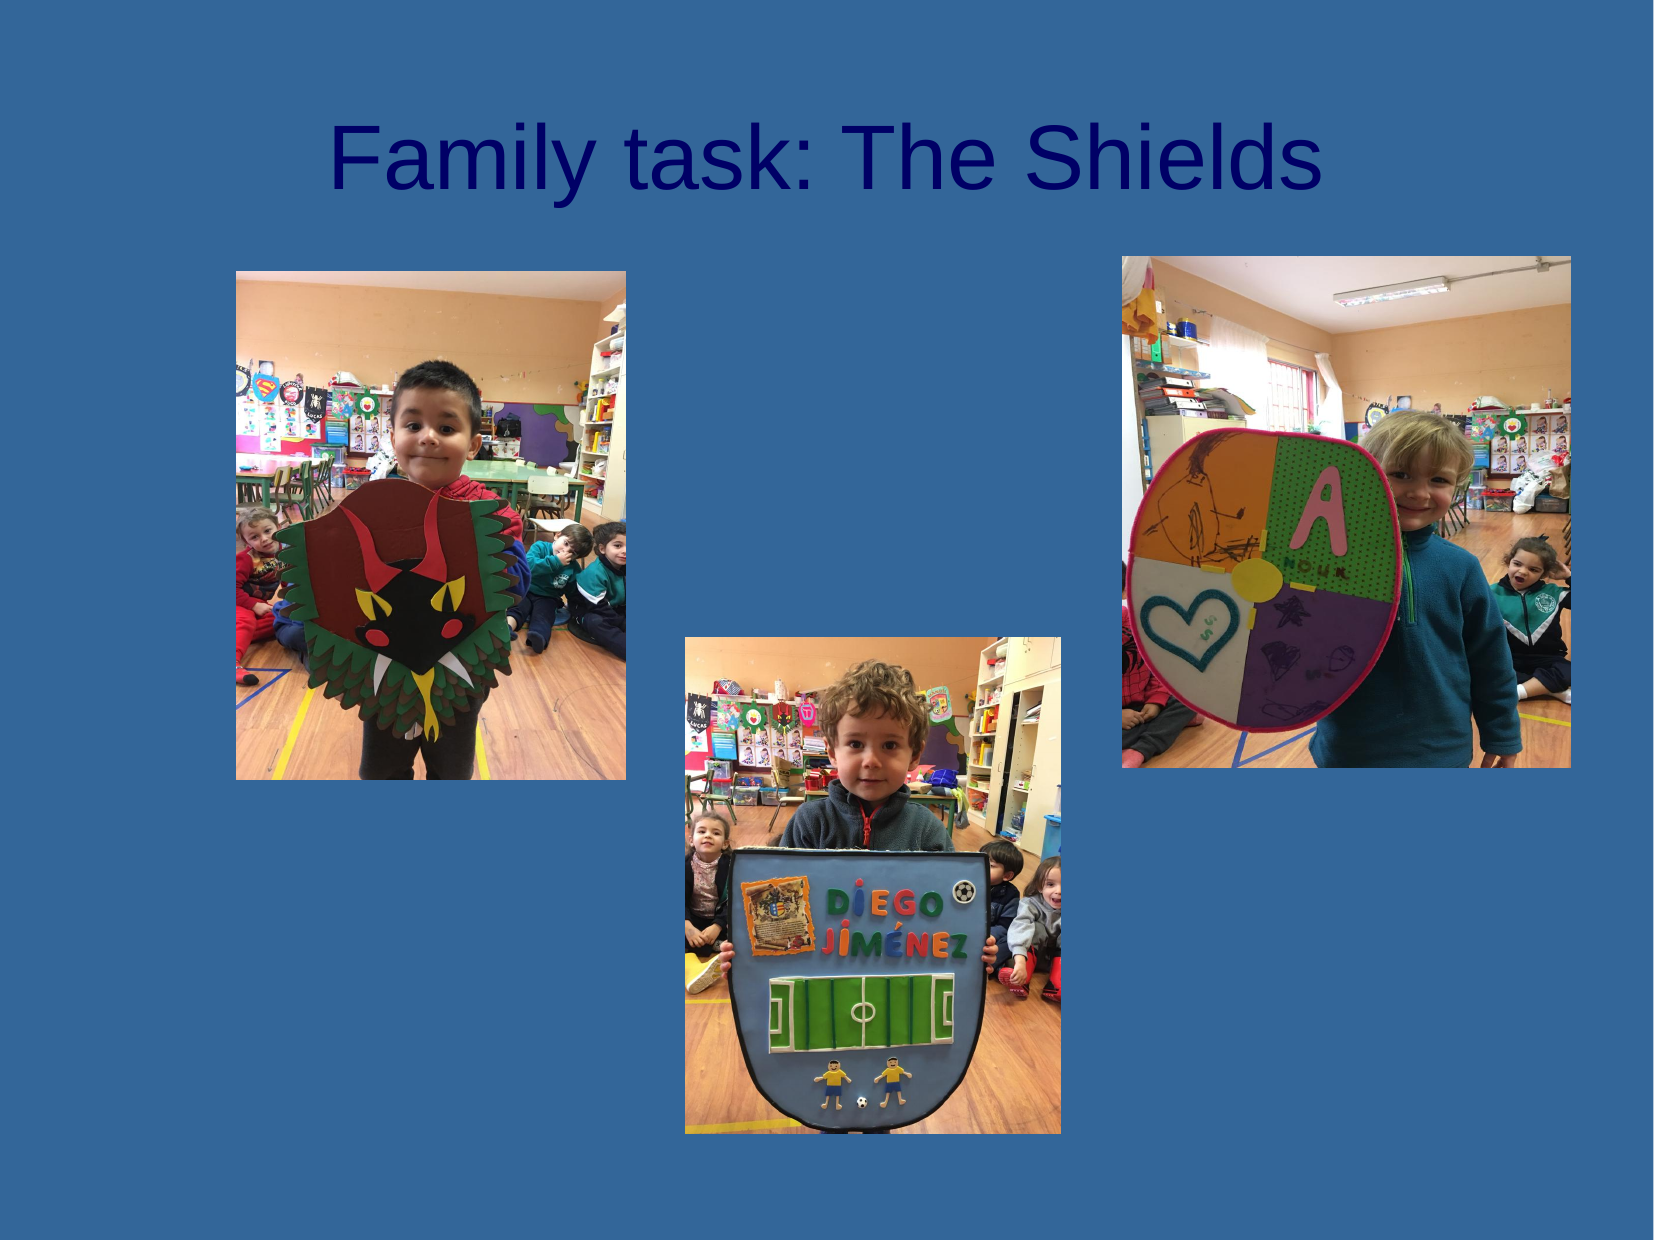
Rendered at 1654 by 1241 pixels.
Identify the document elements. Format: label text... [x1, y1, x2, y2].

picture [1122, 256, 1571, 768]
title Family task: The Shields [82, 49, 1571, 257]
picture [236, 271, 626, 780]
picture [685, 637, 1061, 1134]
